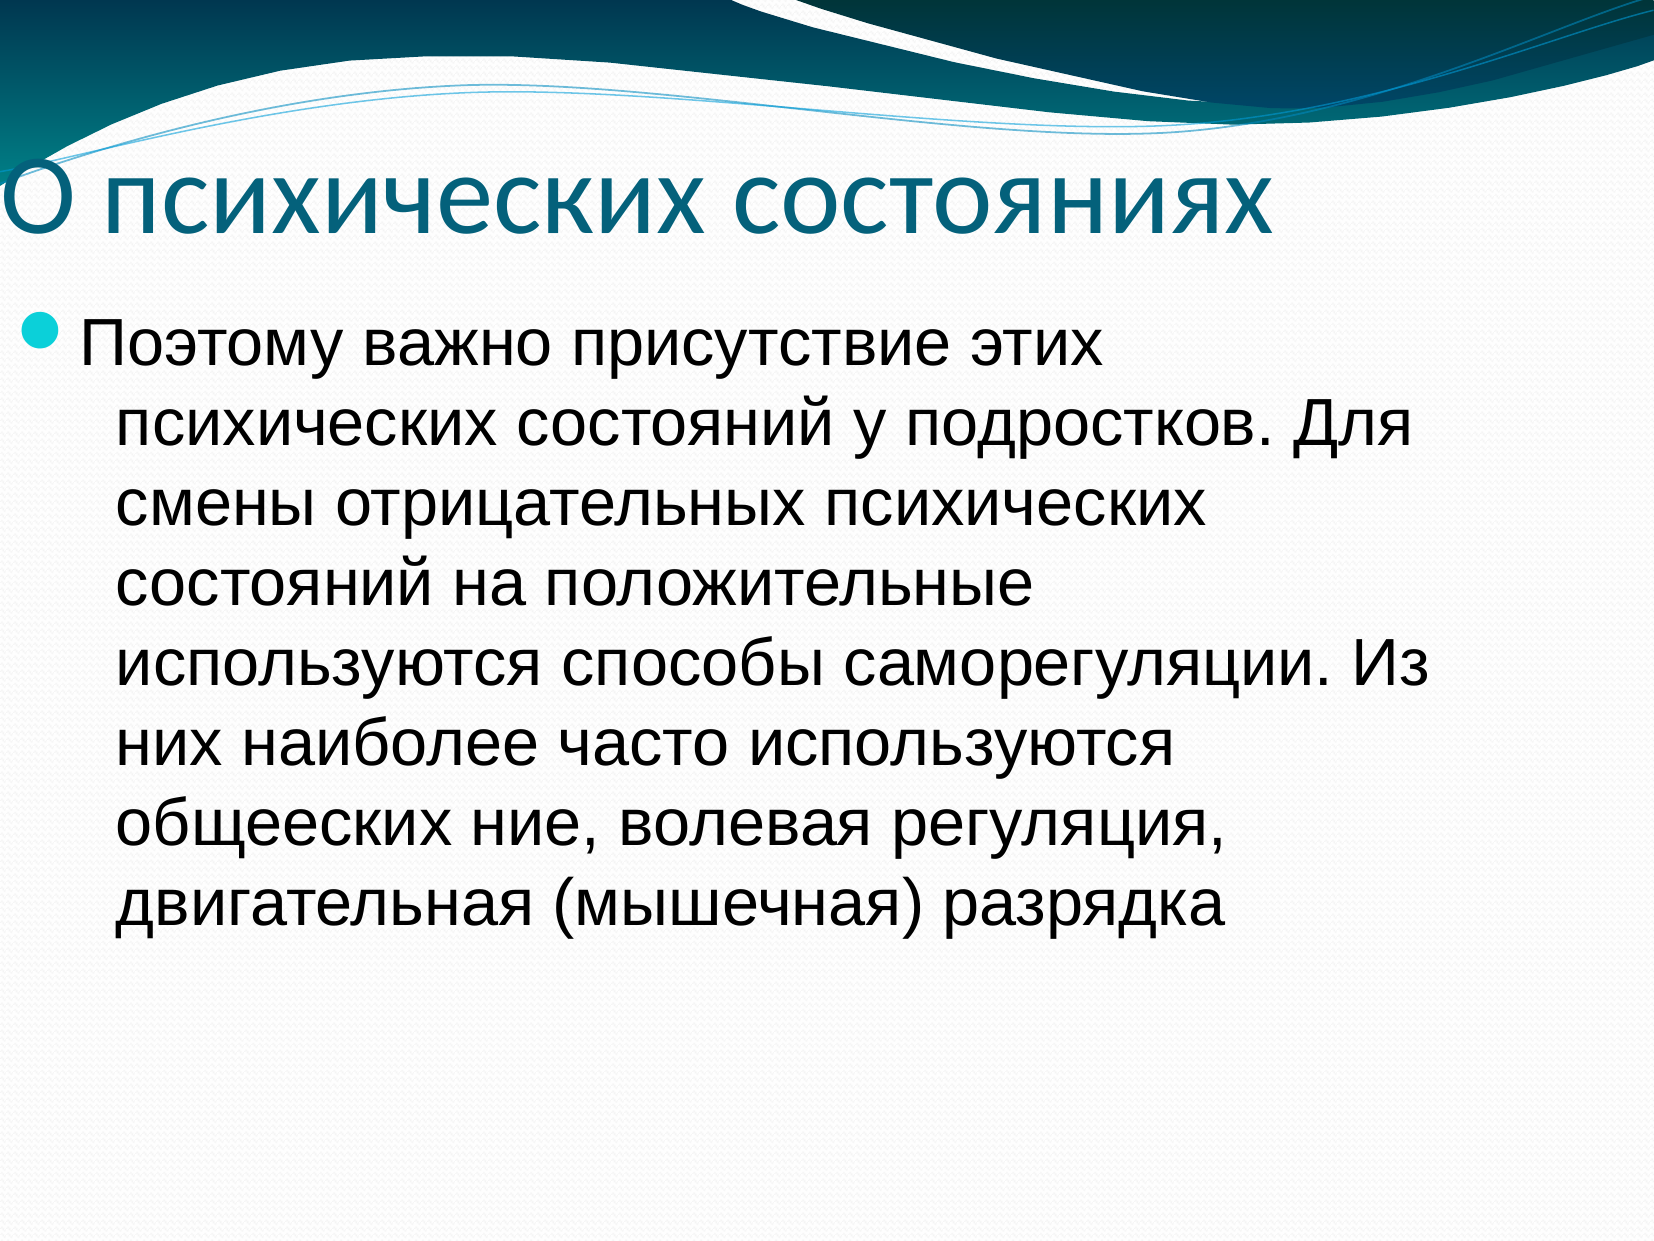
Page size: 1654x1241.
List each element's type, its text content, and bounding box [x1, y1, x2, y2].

list Поэтому важно присутствие этих психических состояний у подростков. Для смены отрицательных психических состояний на положительные используются способы саморегуляции. Из них наиболее часто используются общееских ние, волевая регуляция, двигательная (мышечная) разрядка [0, 290, 1489, 1010]
title О психических состояниях [0, 49, 1489, 257]
